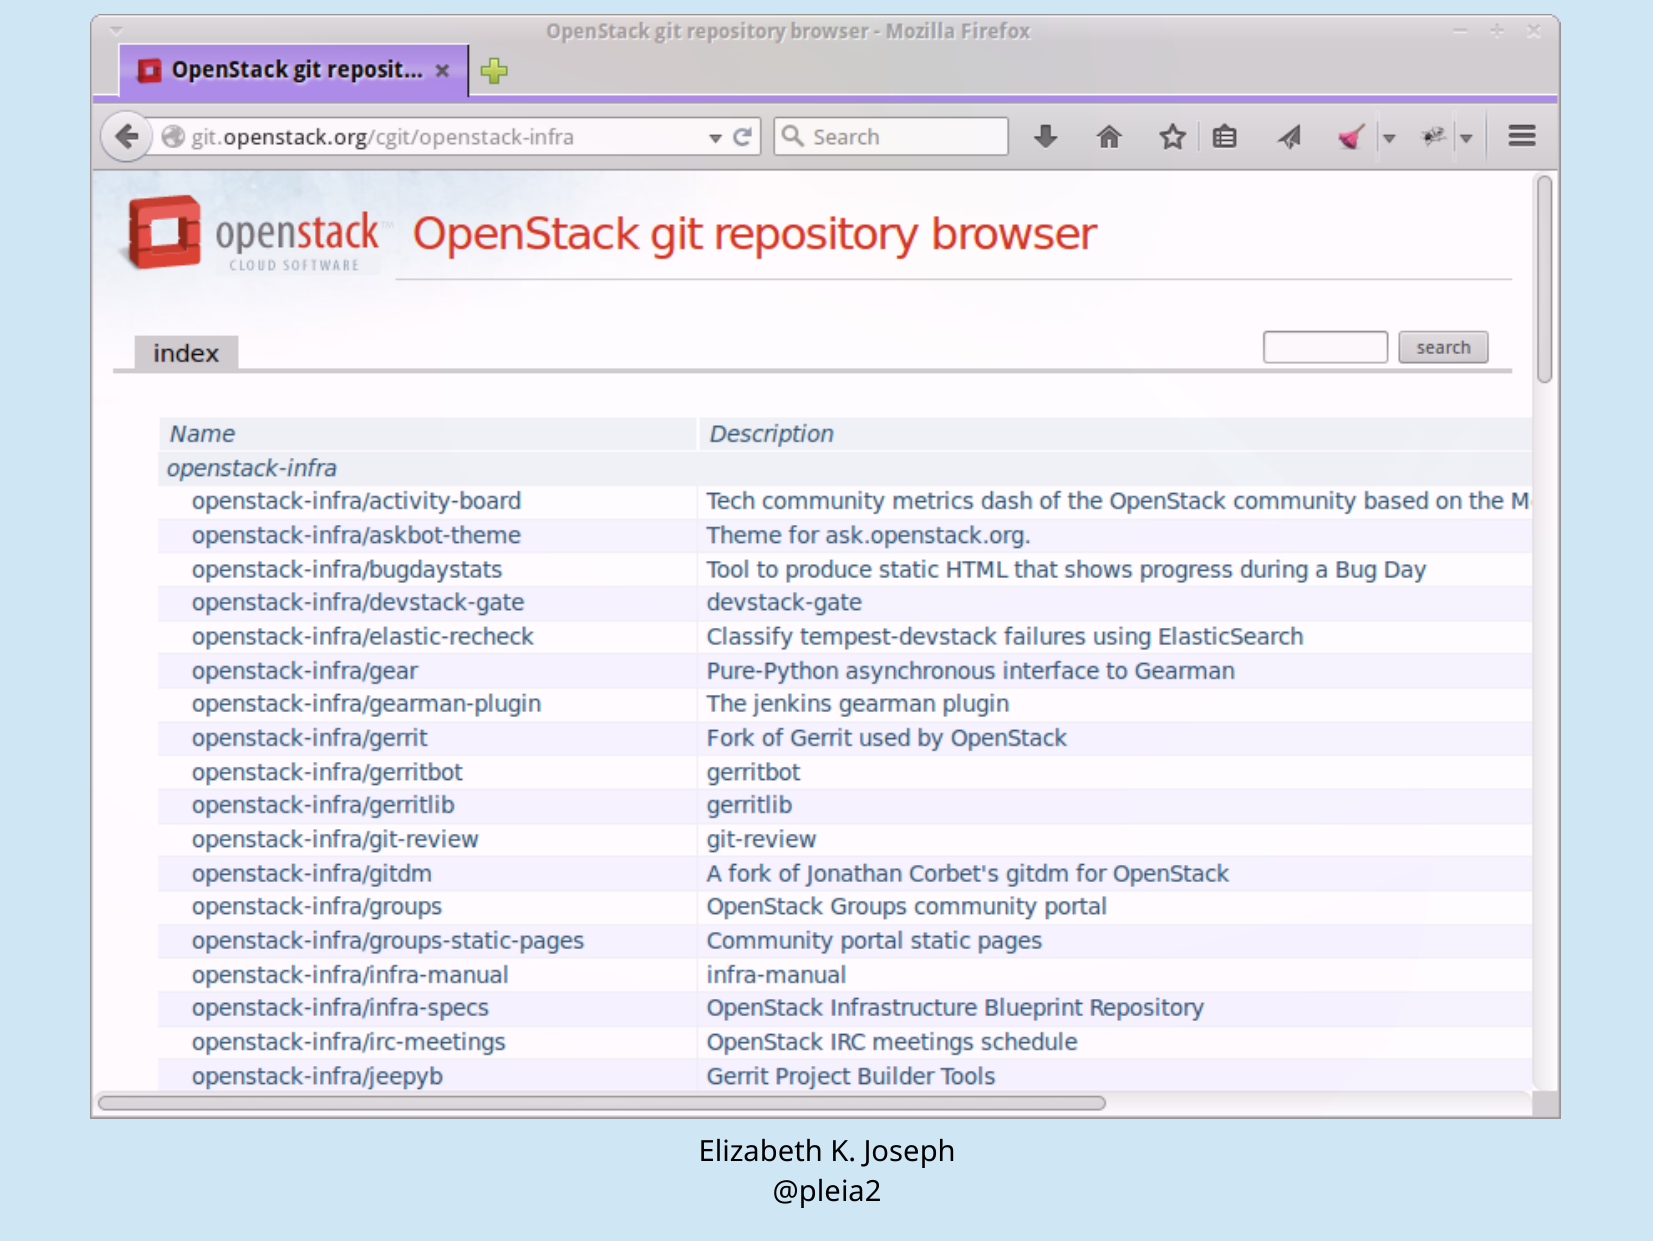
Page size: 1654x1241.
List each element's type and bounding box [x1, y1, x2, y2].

picture [90, 14, 1561, 1119]
